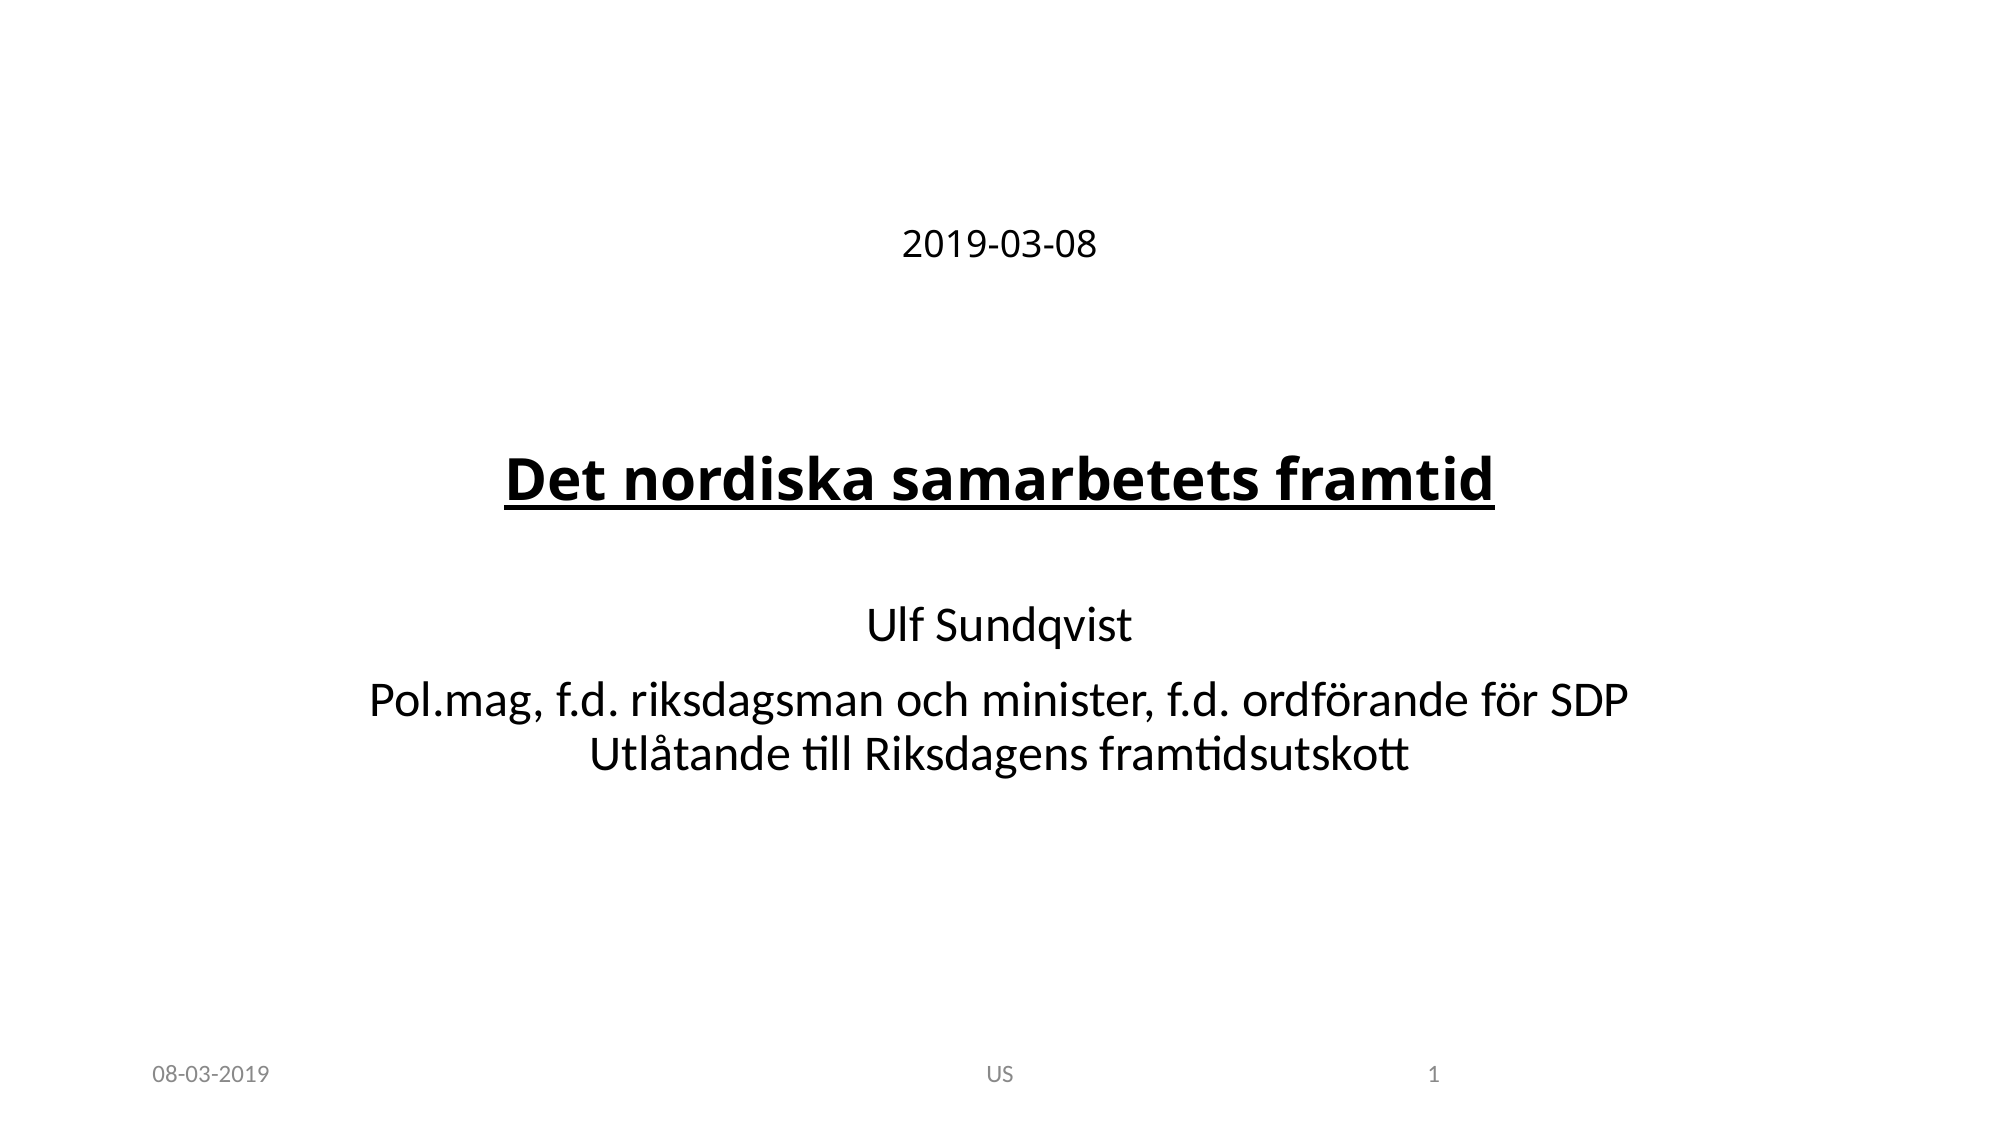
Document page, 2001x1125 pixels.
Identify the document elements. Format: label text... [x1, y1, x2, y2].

subtitle Ulf Sundqvist Pol.mag, f.d. riksdagsman och minister, f.d. ordförande för SDP Utlåtande till Riksdagens framtidsutskott [249, 590, 1750, 863]
text_box US [662, 1042, 1338, 1103]
text_box [1412, 1042, 1863, 1103]
title 2019-03-08 Det nordiska samarbetets framtid [249, 184, 1750, 576]
text_box 08-03-2019 [137, 1042, 588, 1103]
